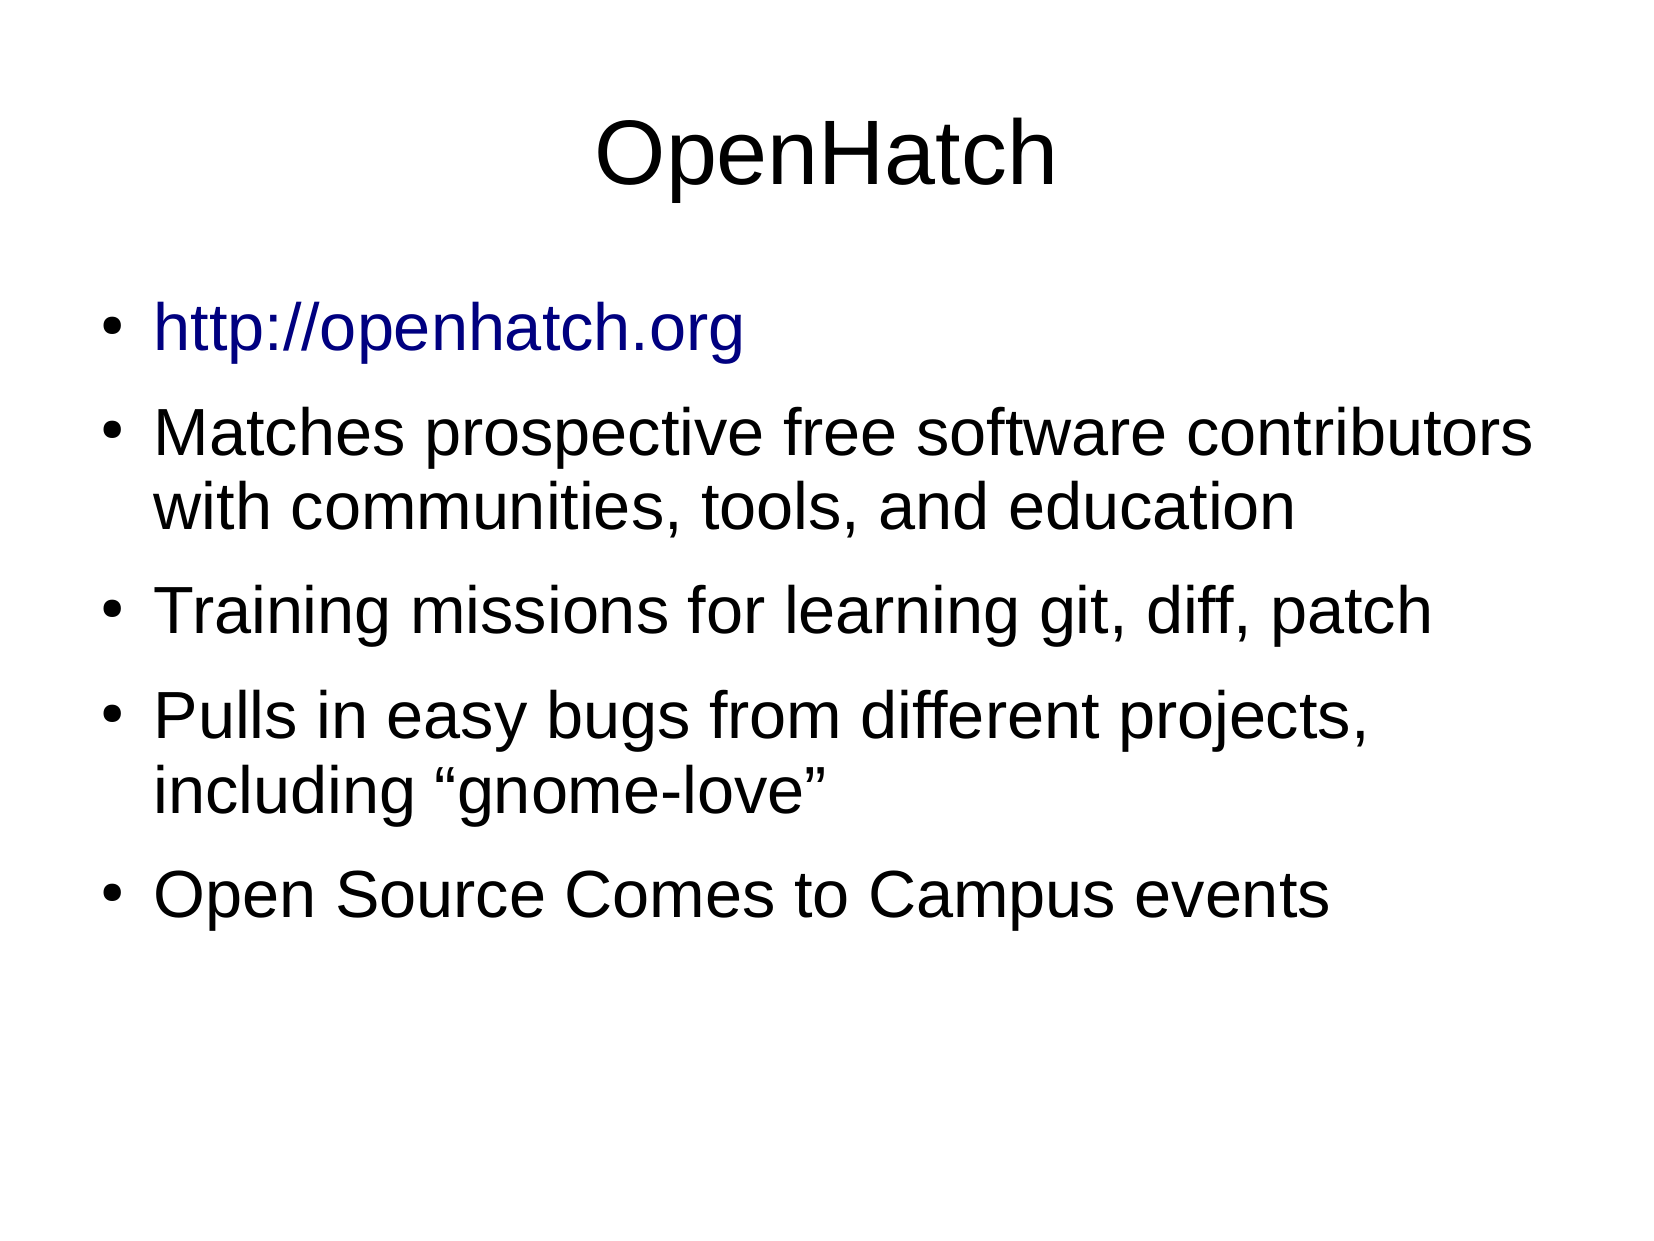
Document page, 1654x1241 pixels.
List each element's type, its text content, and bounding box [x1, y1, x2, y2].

title OpenHatch [82, 49, 1571, 257]
list http://openhatch.org Matches prospective free software contributors with communities, tools, and education Training missions for learning git, diff, patch Pulls in easy bugs from different projects, including “gnome-love” Open Source Comes to Campus events [82, 290, 1571, 1010]
